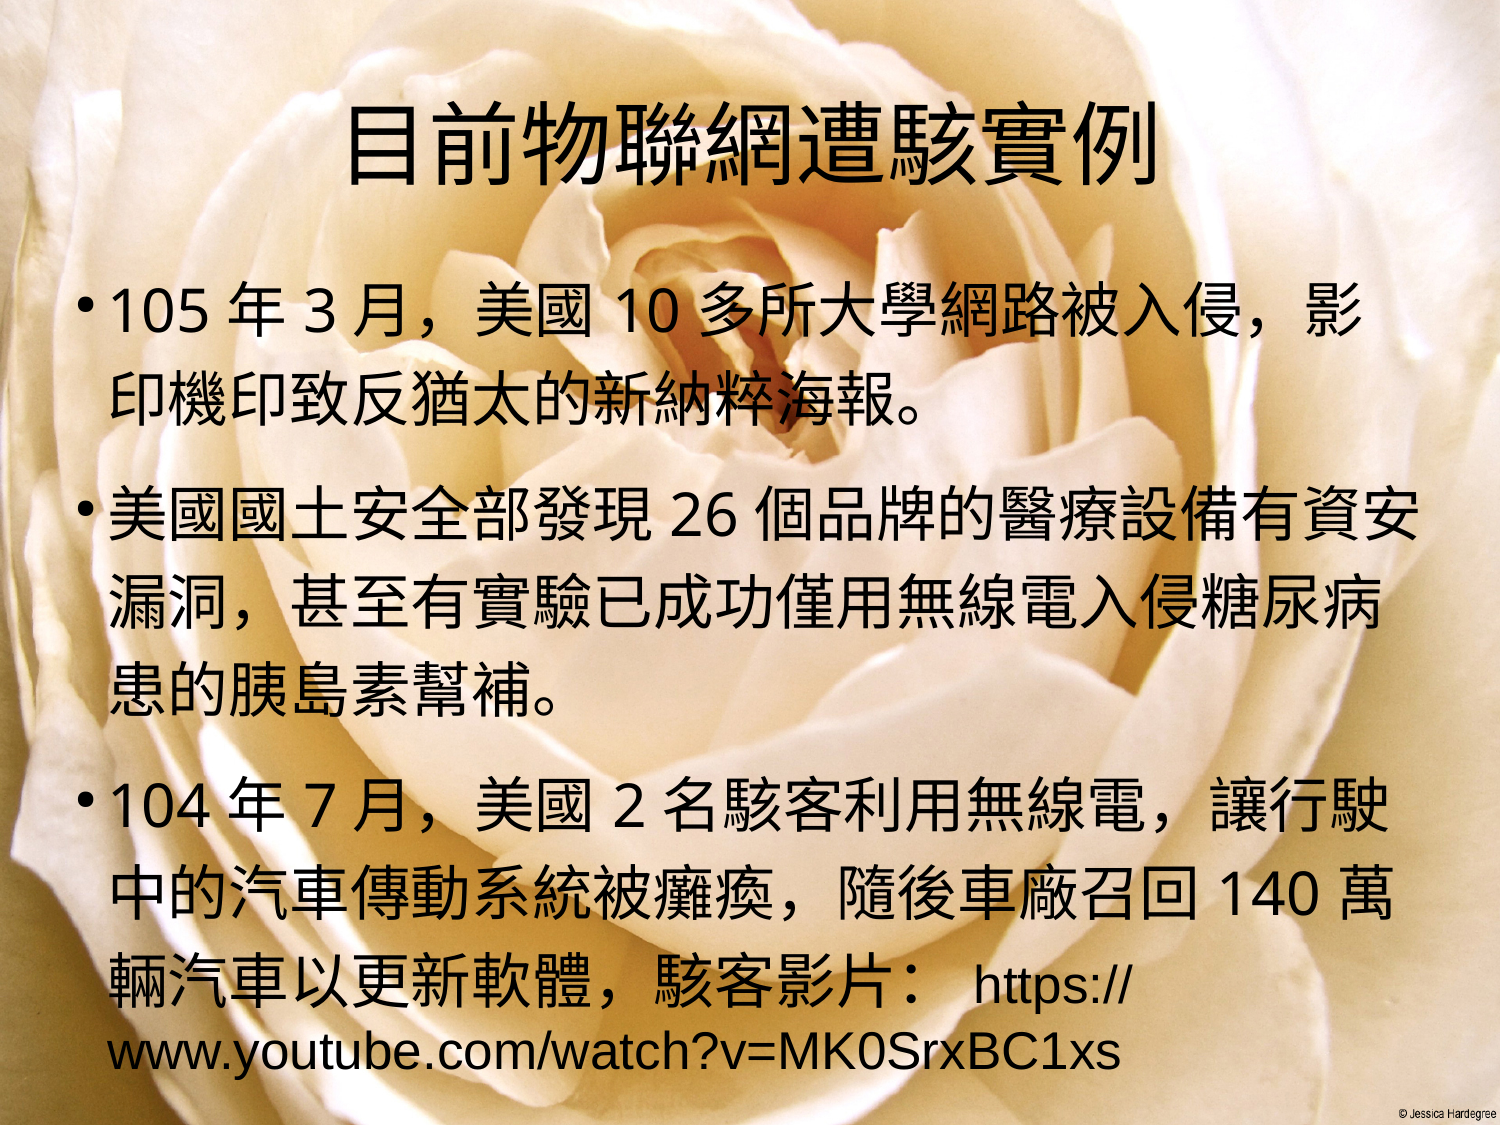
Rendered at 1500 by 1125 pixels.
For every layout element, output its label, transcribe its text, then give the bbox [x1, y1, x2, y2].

title 目前物聯網遭駭實例 [75, 45, 1425, 233]
list 105年3月，美國10多所大學網路被入侵，影印機印致反猶太的新納粹海報。 美國國土安全部發現26個品牌的醫療設備有資安漏洞，甚至有實驗已成功僅用無線電入侵糖尿病患的胰島素幫補。 104年7月，美國2名駭客利用無線電，讓行駛中的汽車傳動系統被癱瘓，隨後車廠召回140萬輛汽車以更新軟體，駭客影片：https://www.youtube.com/watch?v=MK0SrxBC1xs [75, 262, 1425, 1083]
picture [0, 0, 1500, 1125]
